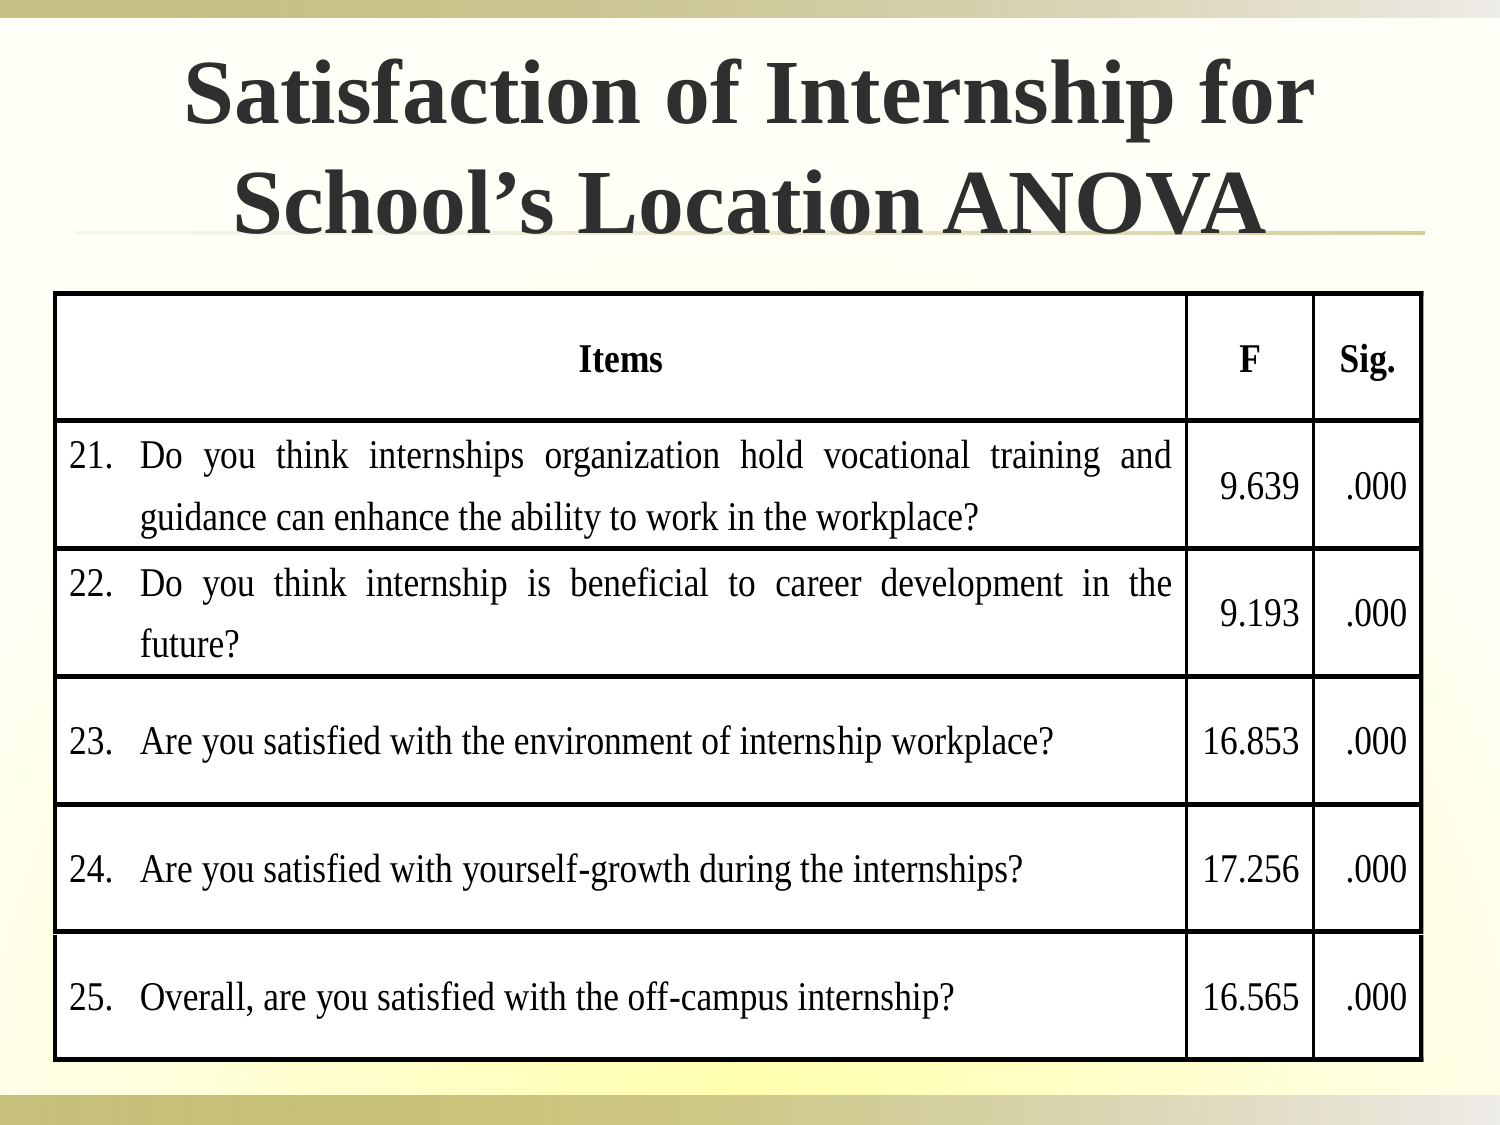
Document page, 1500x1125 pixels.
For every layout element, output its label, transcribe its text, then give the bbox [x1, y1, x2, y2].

picture [53, 290, 1424, 1125]
title Satisfaction of Internship for School’s Location ANOVA [0, 42, 1500, 240]
